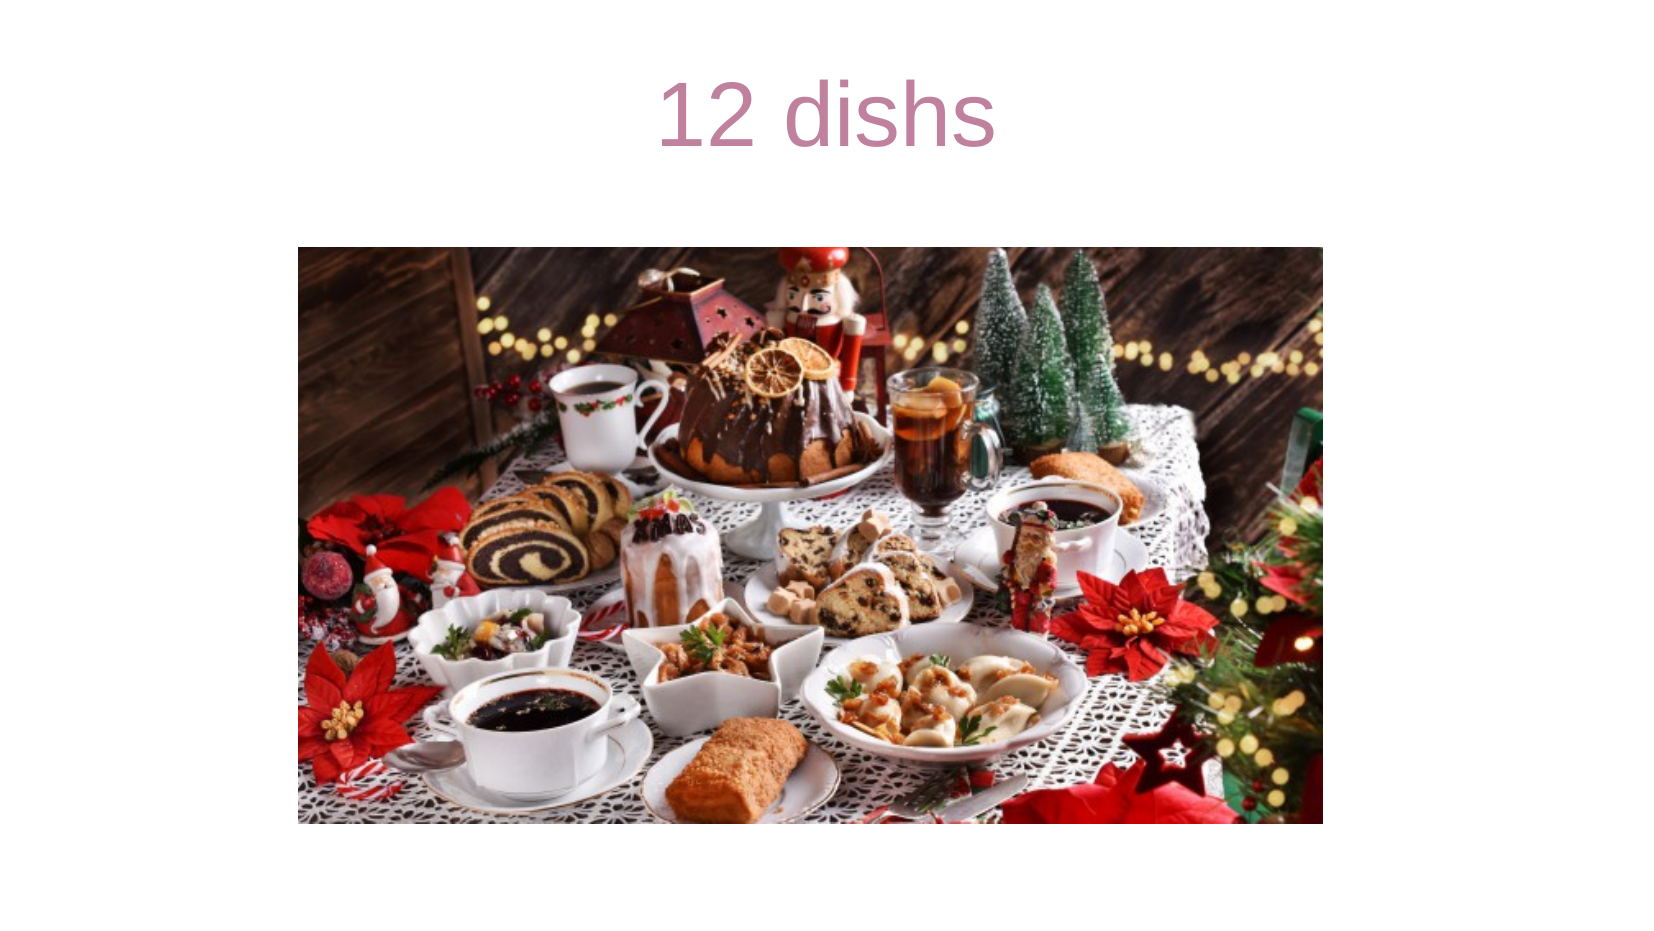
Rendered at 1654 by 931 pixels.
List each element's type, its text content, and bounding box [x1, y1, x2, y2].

title 12 dishs [82, 37, 1571, 193]
picture [298, 247, 1323, 824]
